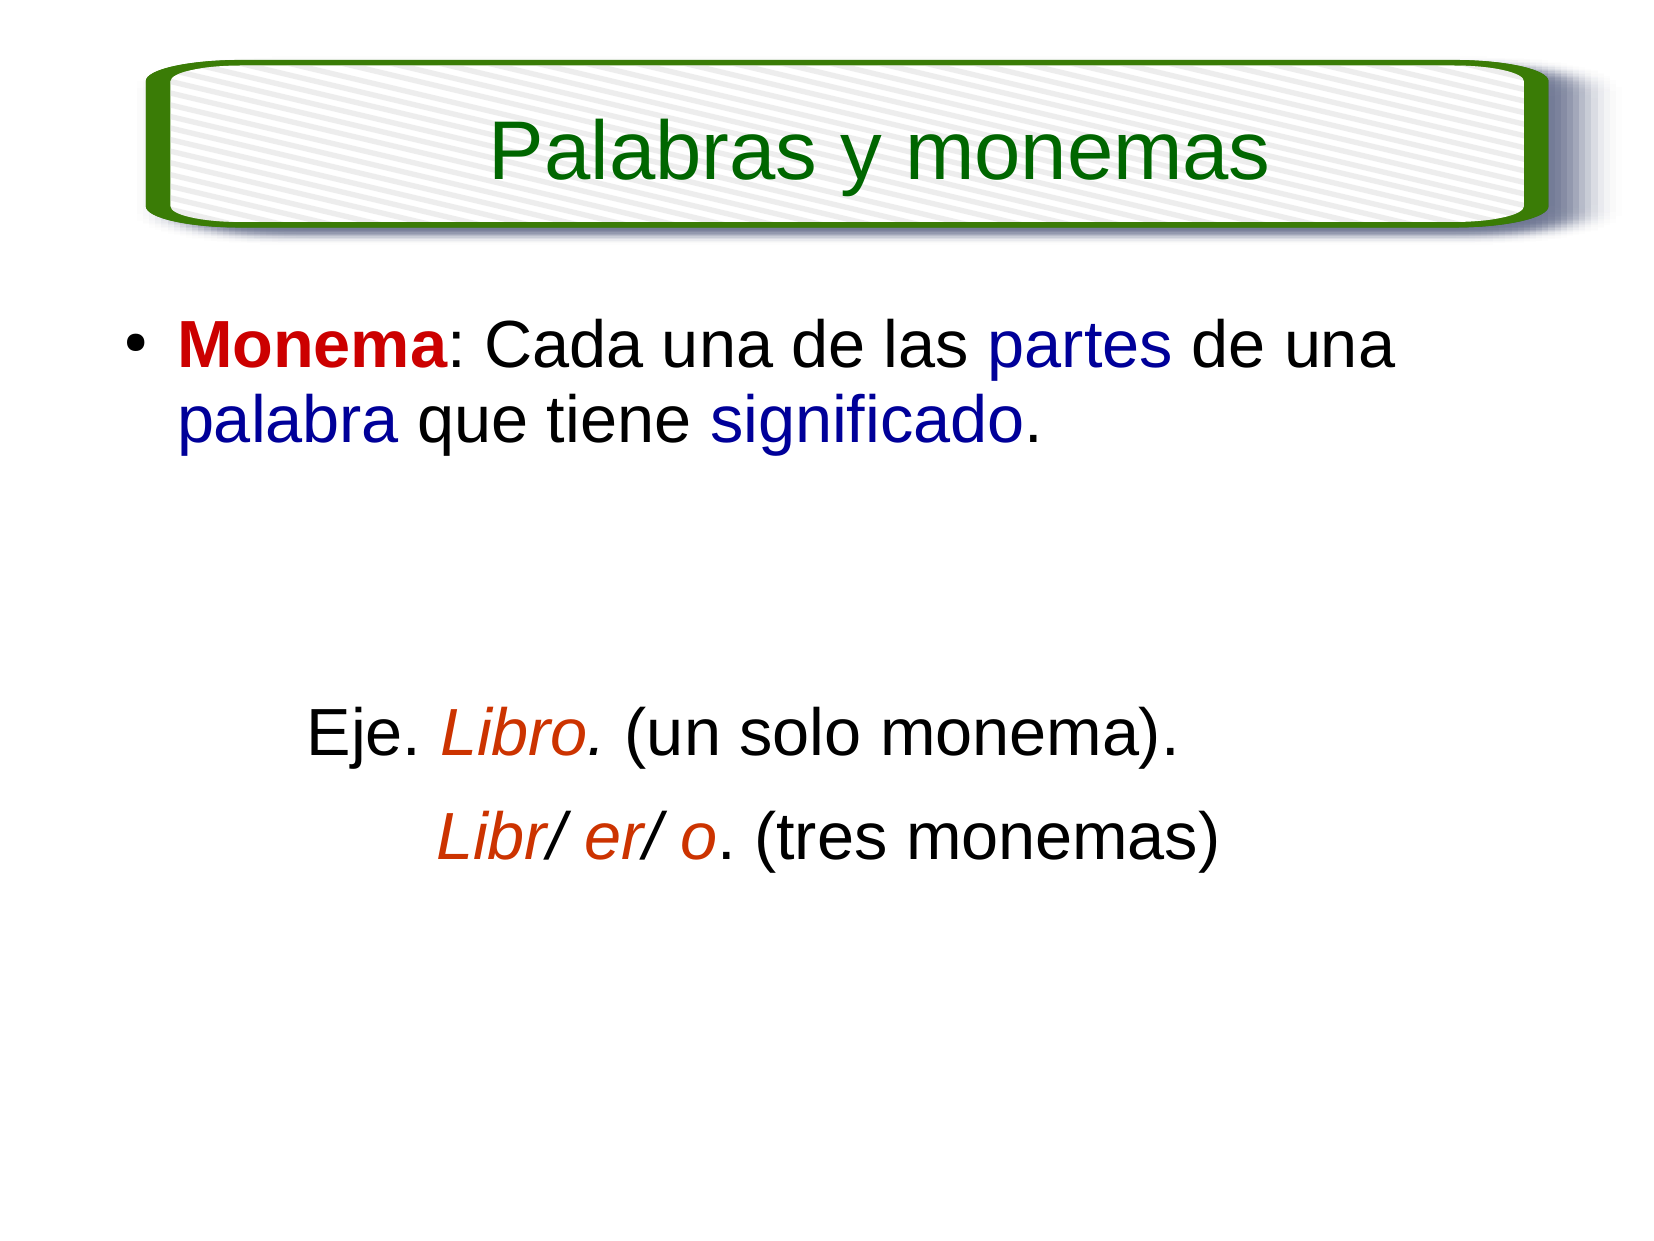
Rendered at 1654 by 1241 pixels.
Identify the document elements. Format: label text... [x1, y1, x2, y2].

picture [82, 49, 1654, 253]
list Monema: Cada una de las partes de una palabra que tiene significado. Eje. Libro. (un solo monema). Libr/ er/ o. (tres monemas) [106, 307, 1572, 1241]
